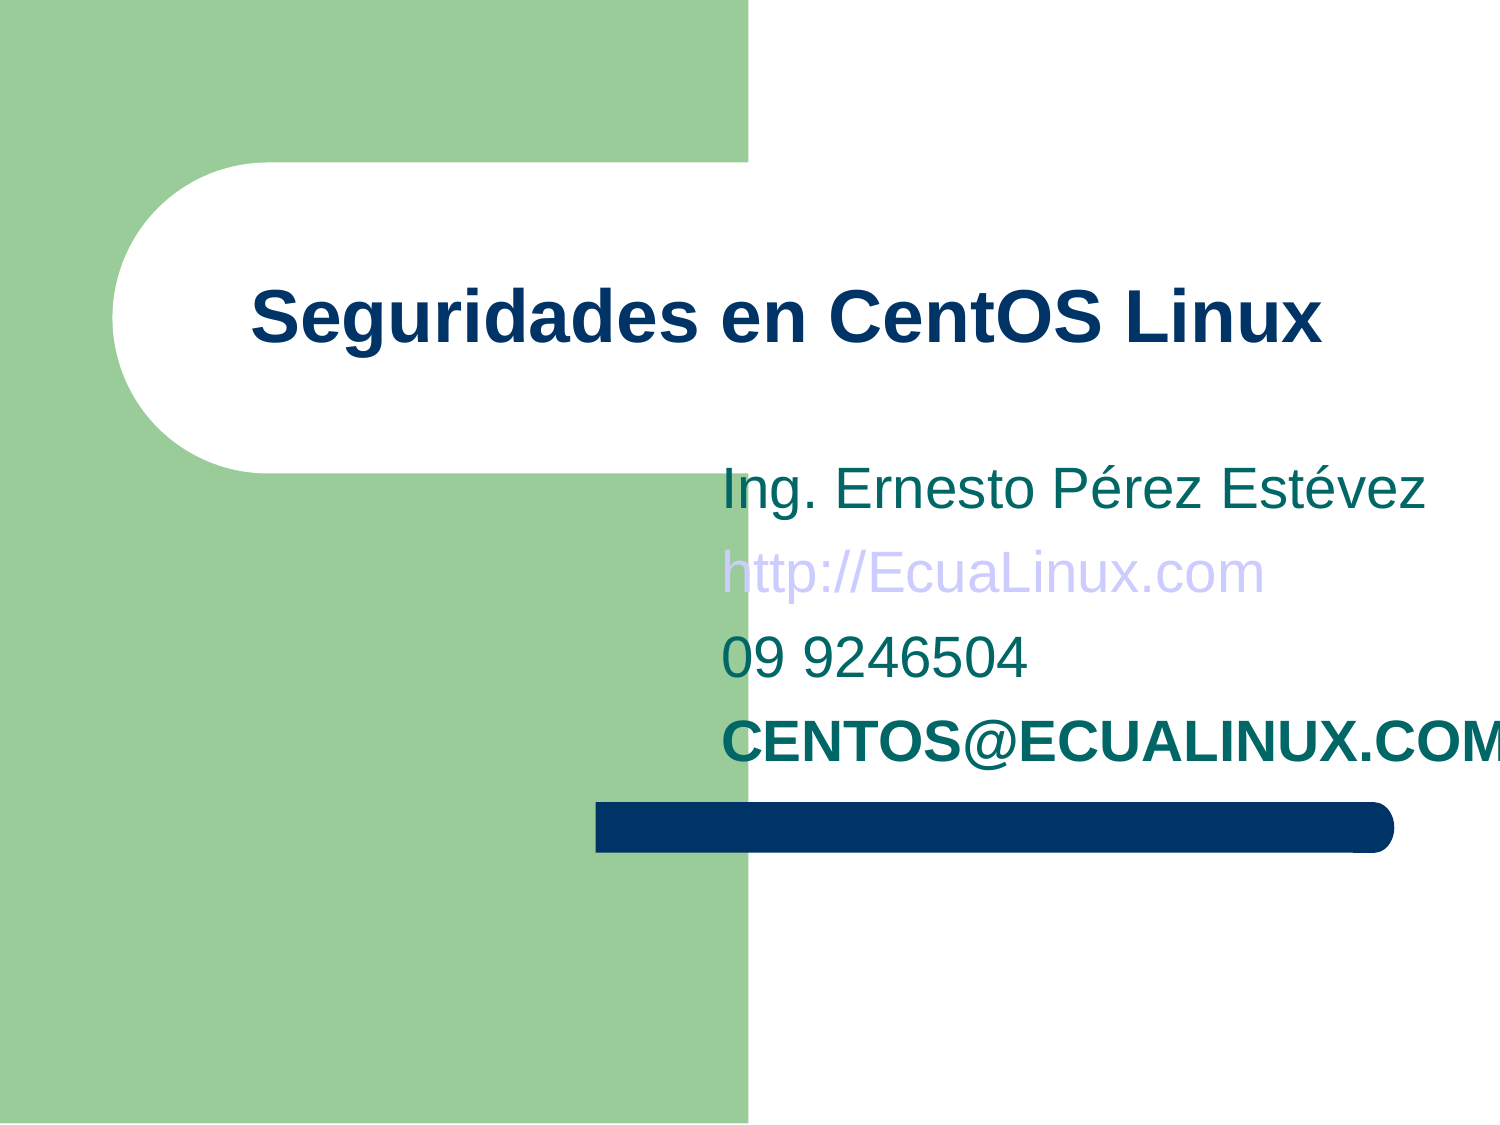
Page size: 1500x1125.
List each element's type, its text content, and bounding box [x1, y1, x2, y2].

subtitle Ing. Ernesto Pérez Estévez http://EcuaLinux.com 09 9246504 CENTOS@ECUALINUX.COM [719, 449, 1500, 774]
title Seguridades en CentOS Linux [112, 162, 1463, 475]
